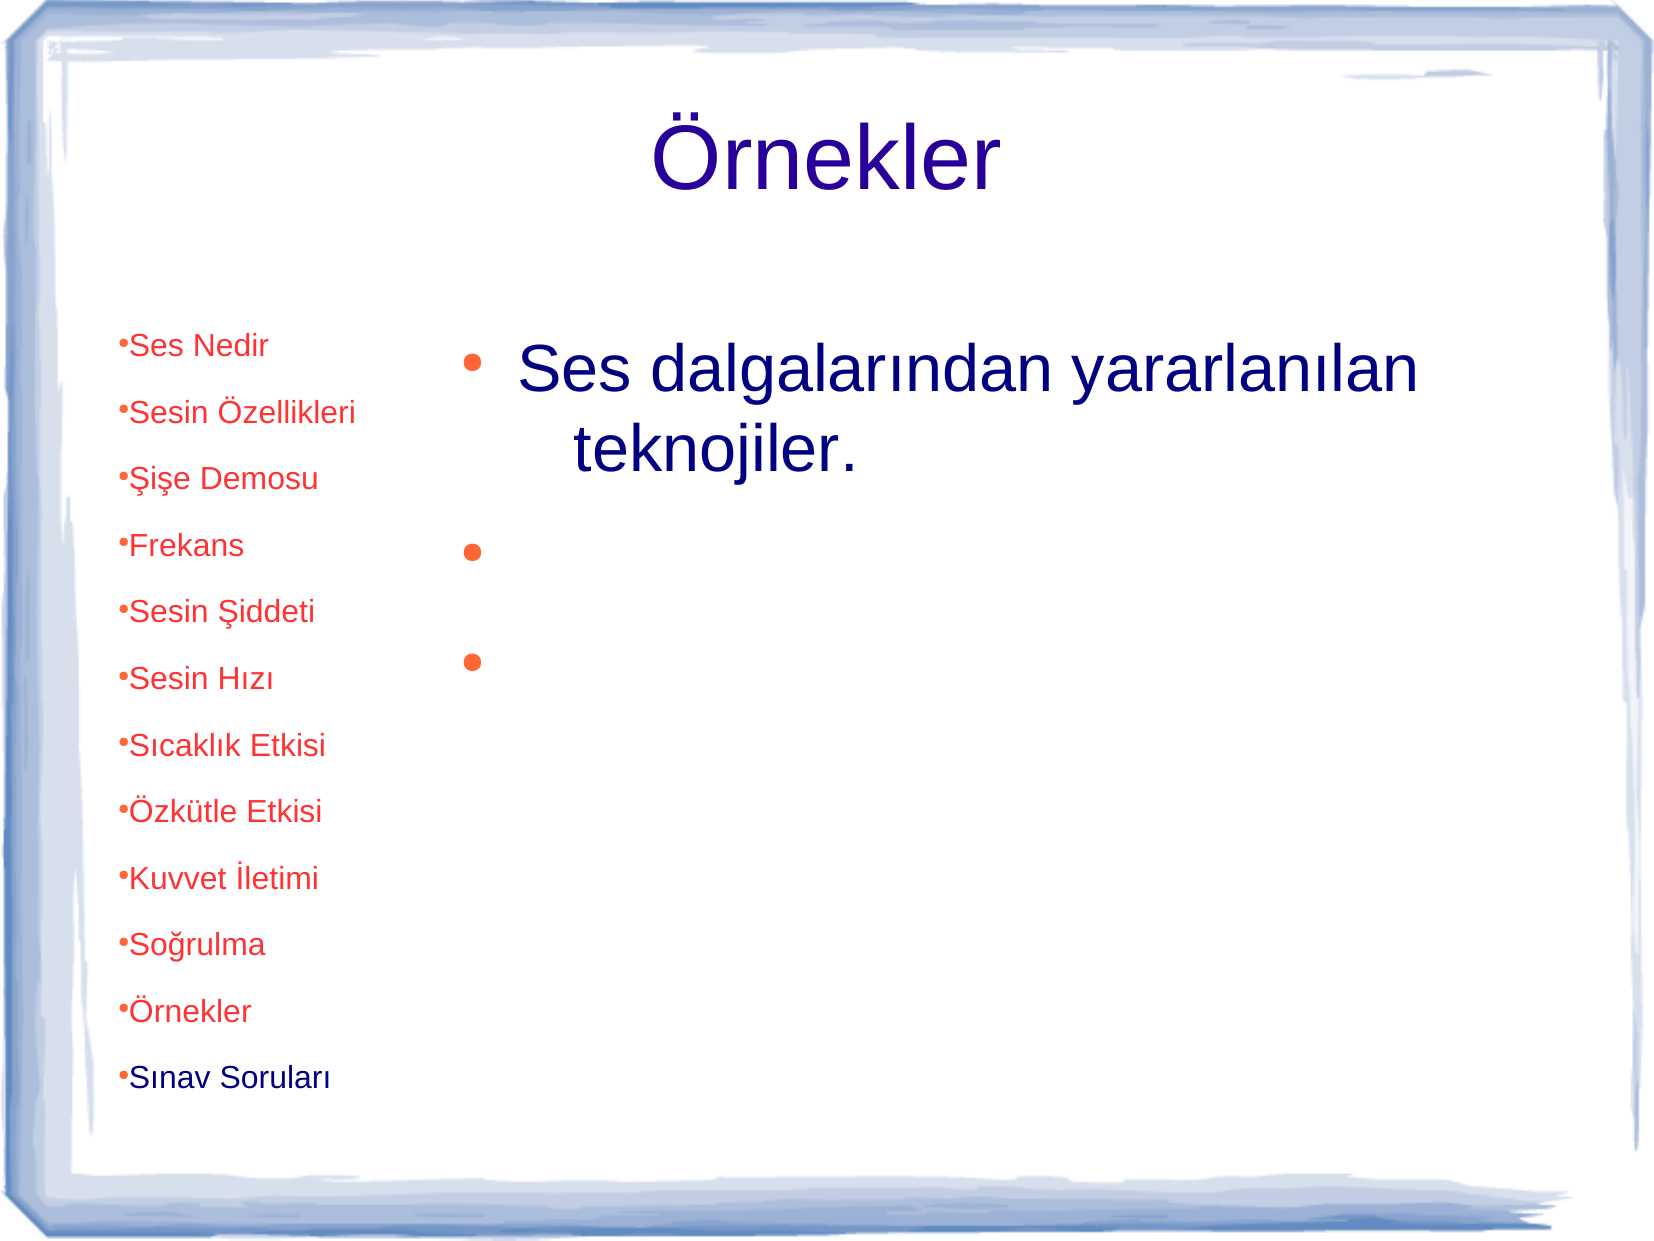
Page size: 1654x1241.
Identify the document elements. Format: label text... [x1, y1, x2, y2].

list Ses dalgalarından yararlanılan teknojiler. [460, 324, 1572, 1004]
title Örnekler [82, 49, 1571, 257]
list Ses Nedir Sesin Özellikleri Şişe Demosu Frekans Sesin Şiddeti Sesin Hızı Sıcaklık Etkisi Özkütle Etkisi Kuvvet İletimi Soğrulma Örnekler Sınav Soruları [118, 324, 438, 1097]
